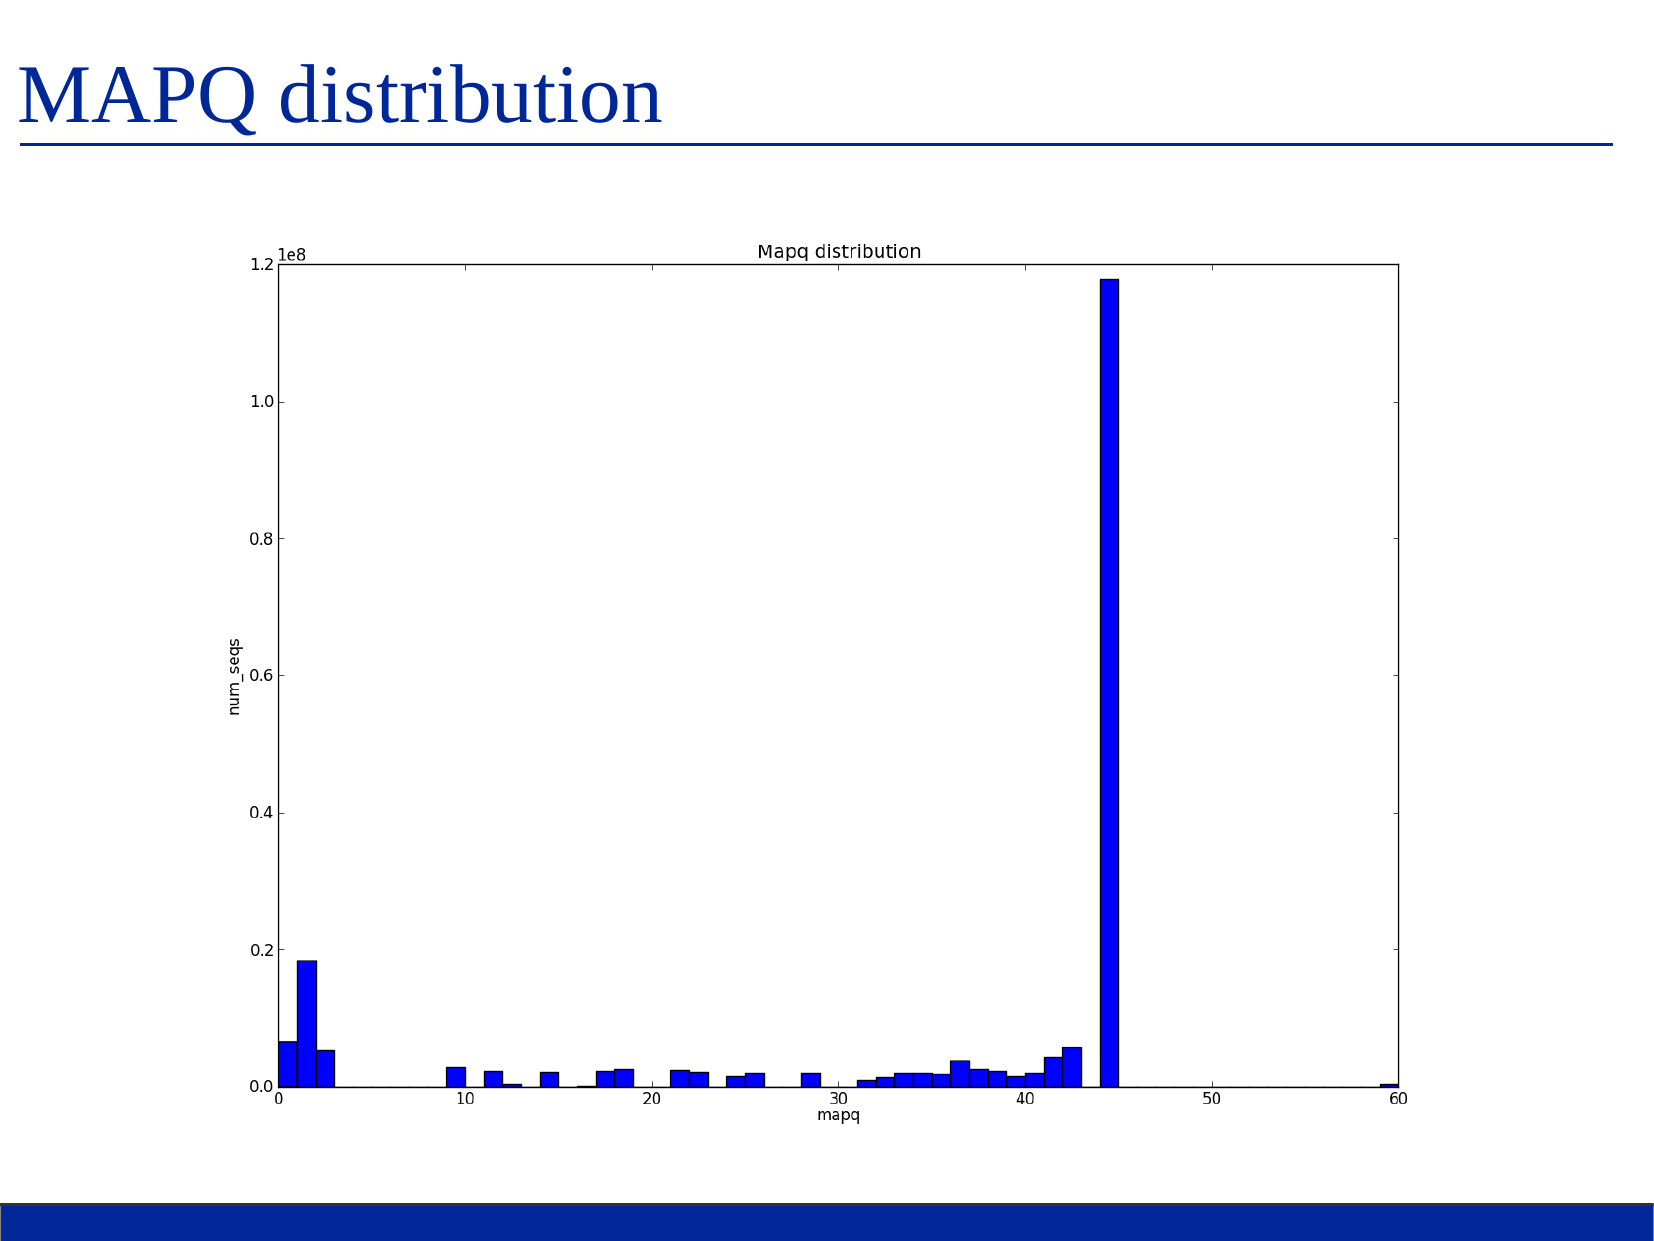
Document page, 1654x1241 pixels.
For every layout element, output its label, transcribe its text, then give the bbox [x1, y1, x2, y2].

picture [138, 161, 1538, 1189]
title MAPQ distribution [17, 0, 1589, 198]
